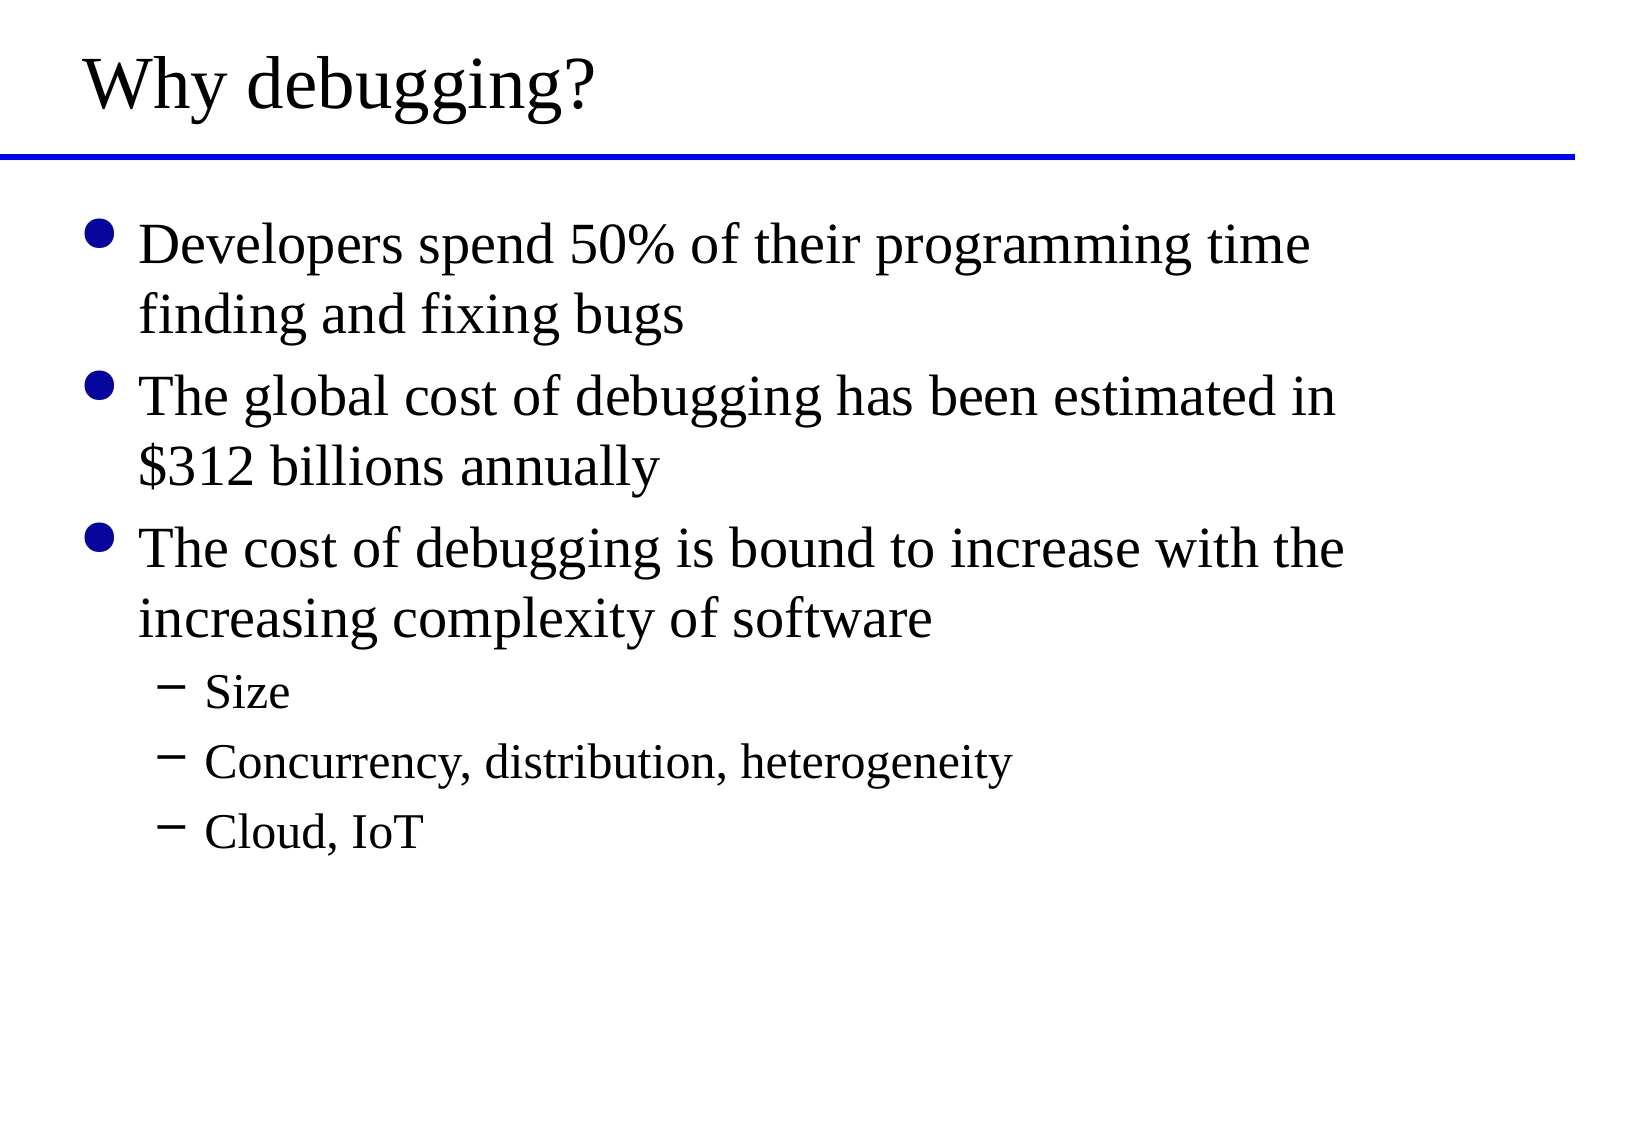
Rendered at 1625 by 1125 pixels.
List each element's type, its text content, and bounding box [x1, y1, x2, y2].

title Why debugging? [67, 27, 1544, 131]
list Developers spend 50% of their programming time finding and fixing bugs The global cost of debugging has been estimated in $312 billions annually The cost of debugging is bound to increase with the increasing complexity of software Size Concurrency, distribution, heterogeneity Cloud, IoT [67, 198, 1478, 1061]
